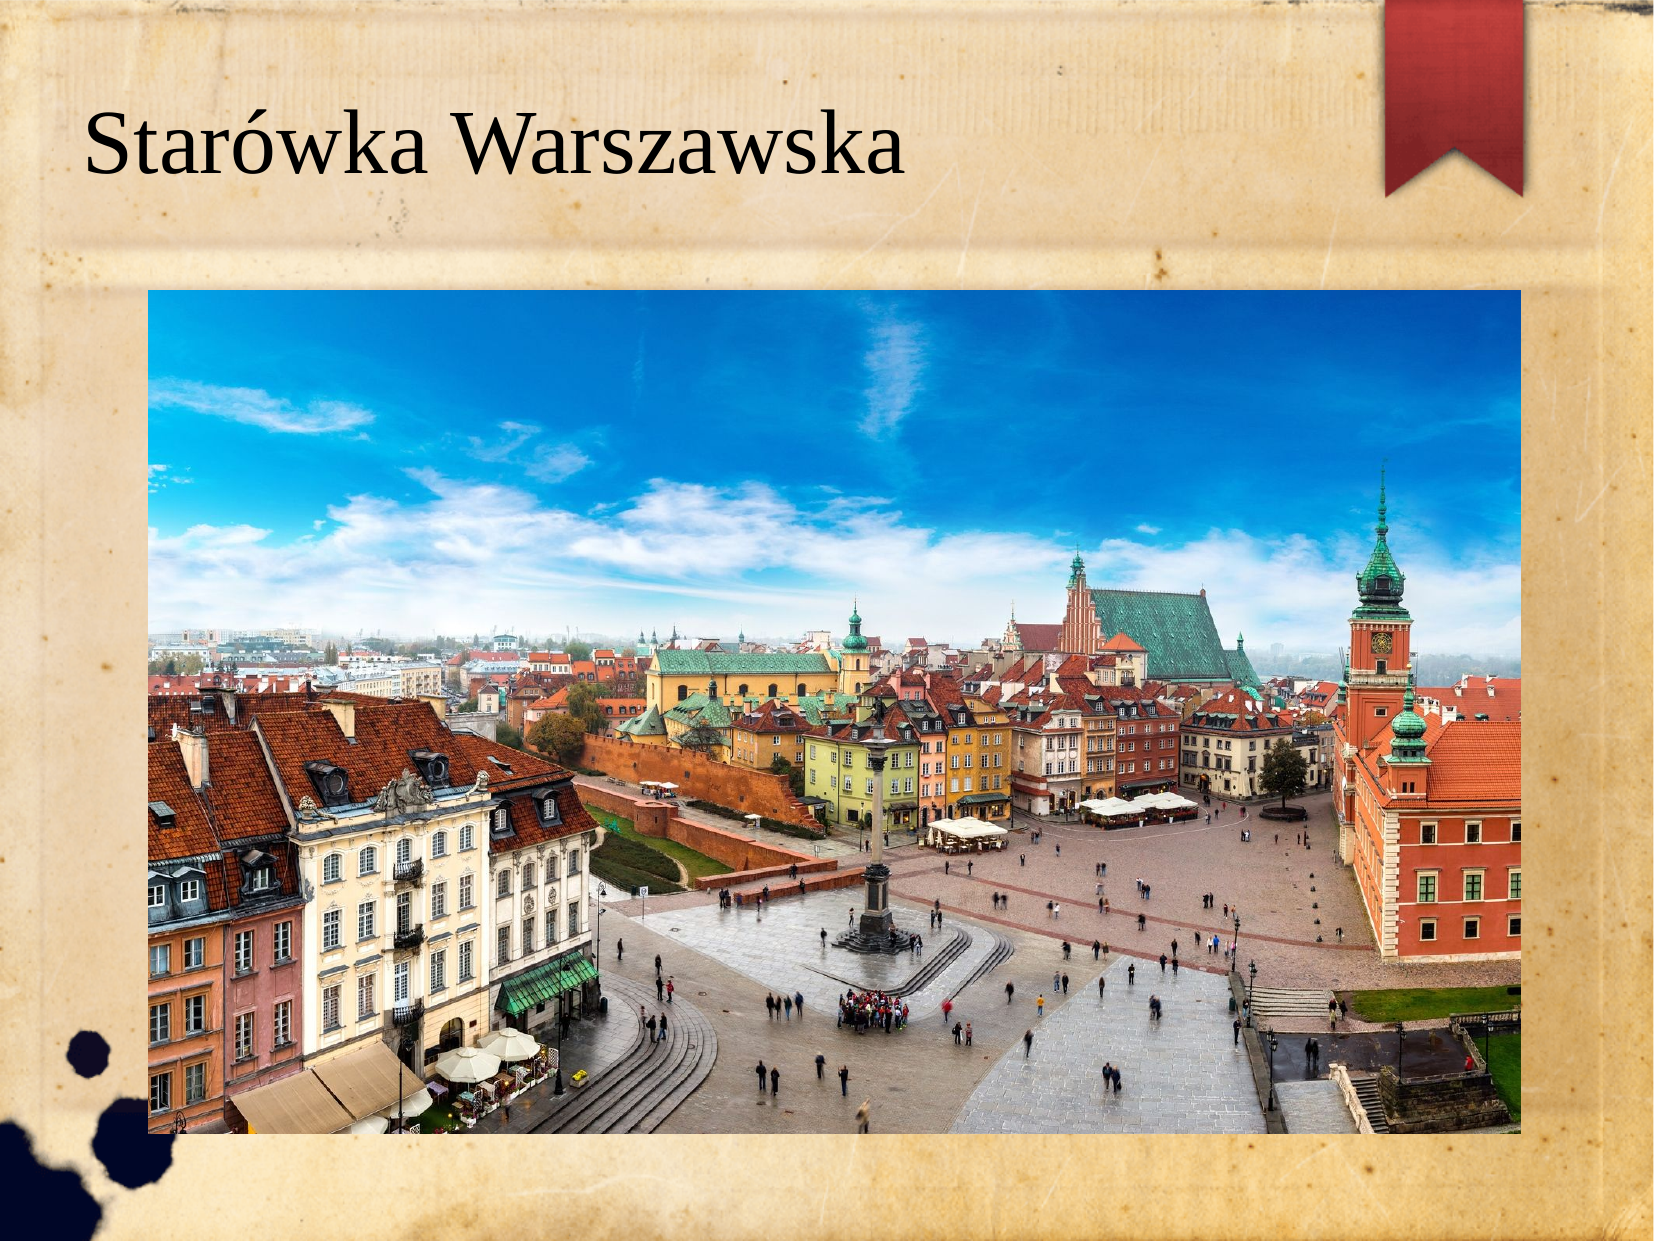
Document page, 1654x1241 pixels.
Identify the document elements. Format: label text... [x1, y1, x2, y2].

title Starówka Warszawska [82, 49, 1347, 237]
picture [0, 0, 1654, 1241]
